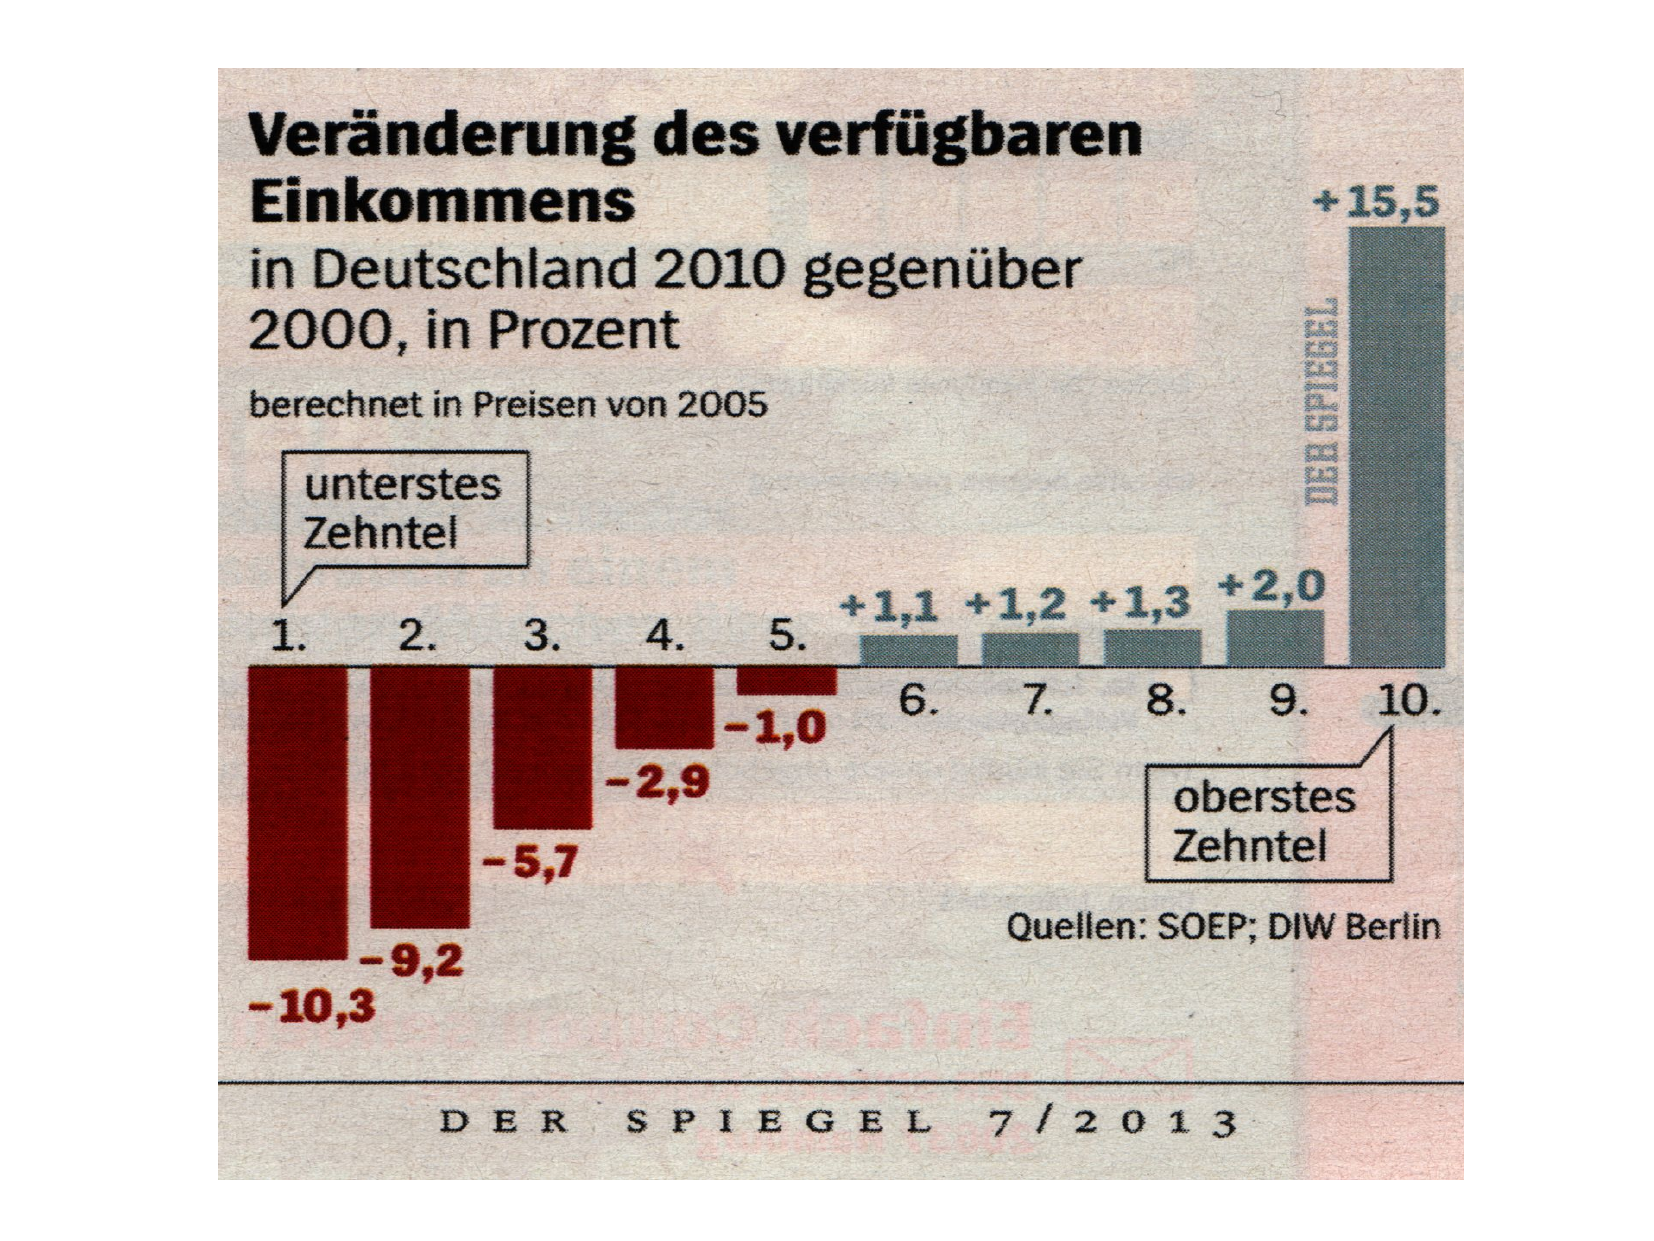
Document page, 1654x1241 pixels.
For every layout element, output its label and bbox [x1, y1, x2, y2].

picture [218, 68, 1464, 1180]
